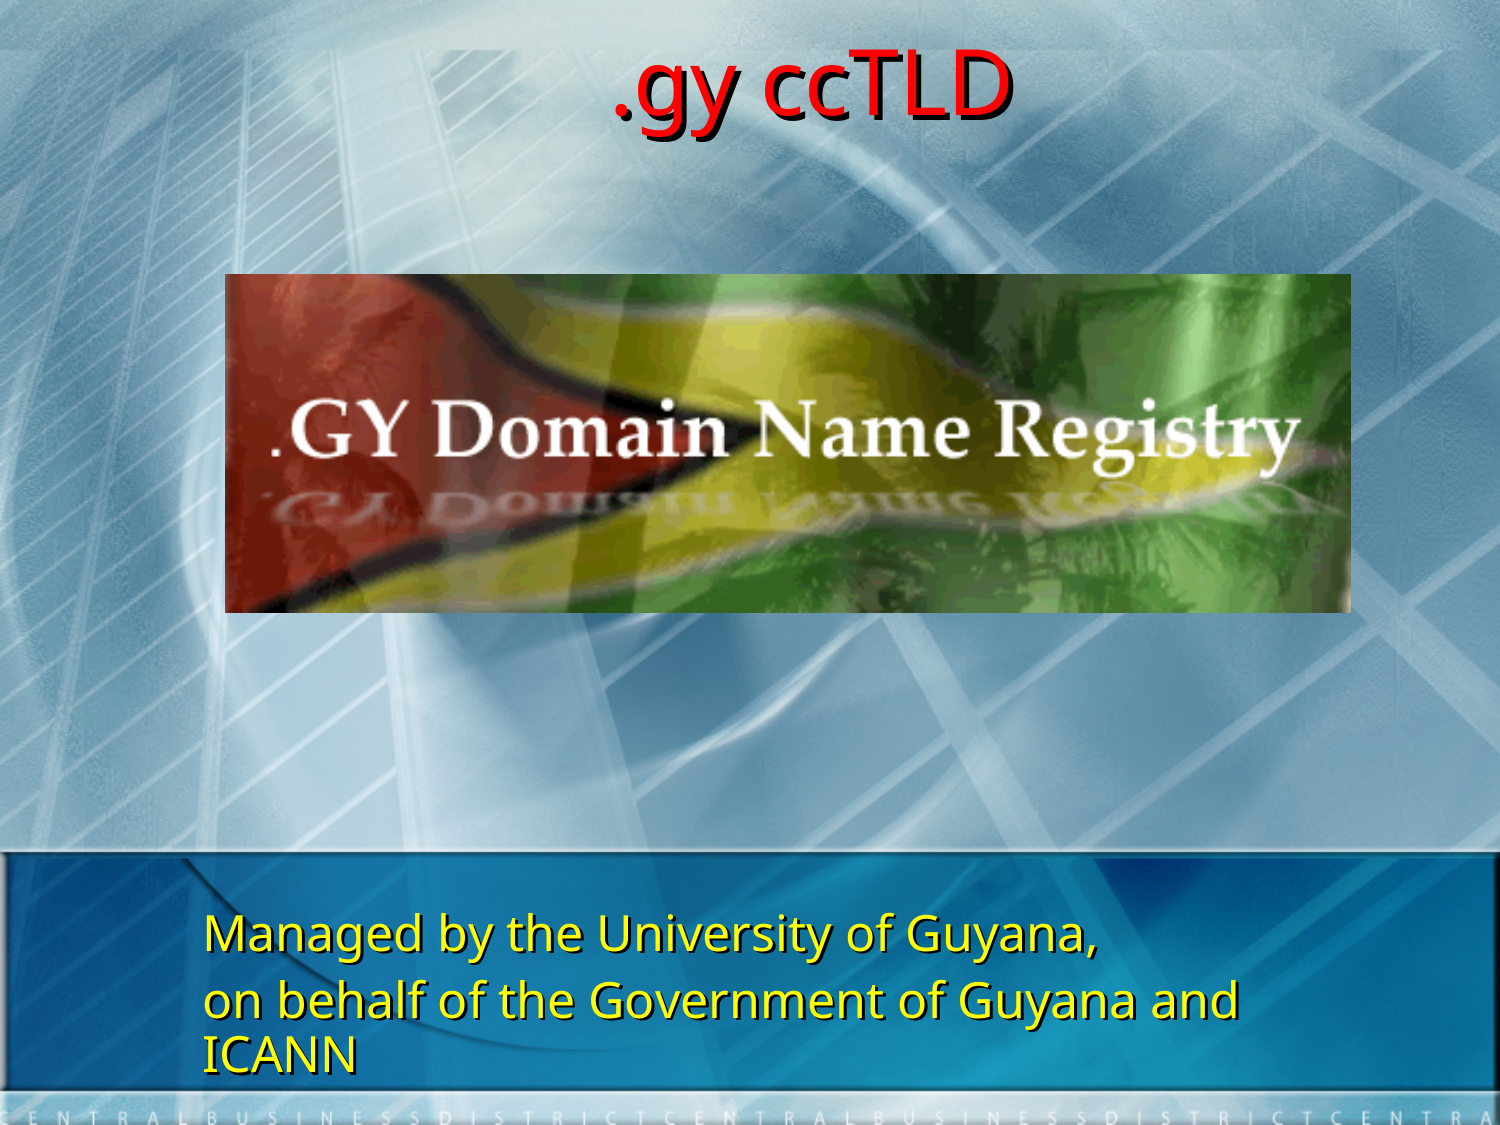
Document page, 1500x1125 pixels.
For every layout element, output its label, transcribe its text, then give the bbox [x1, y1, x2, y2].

title .gy ccTLD [187, 0, 1413, 150]
picture [0, 0, 1500, 1125]
text_box Managed by the University of Guyana, on behalf of the Government of Guyana and ICANN [187, 899, 1413, 1072]
